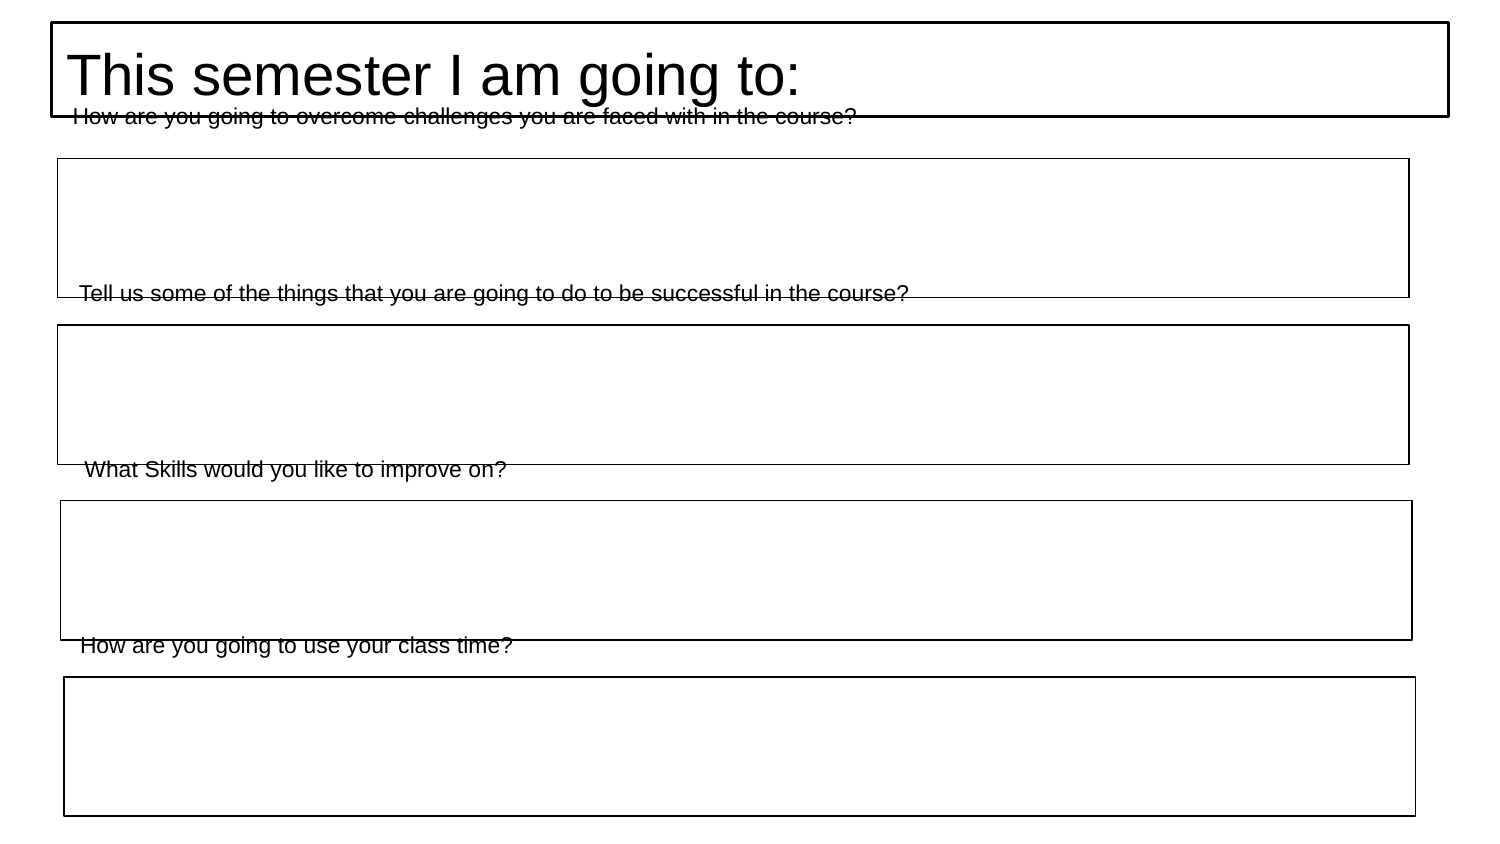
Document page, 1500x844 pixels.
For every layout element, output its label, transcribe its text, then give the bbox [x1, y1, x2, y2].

text_box What Skills would you like to improve on? [54, 435, 1137, 486]
title This semester I am going to: [51, 22, 1449, 117]
text_box How are you going to overcome challenges you are faced with in the course? [57, 82, 1141, 134]
text_box Tell us some of the things that you are going to do to be successful in the course? [63, 258, 1147, 310]
text_box How are you going to use your class time? [57, 611, 1141, 662]
